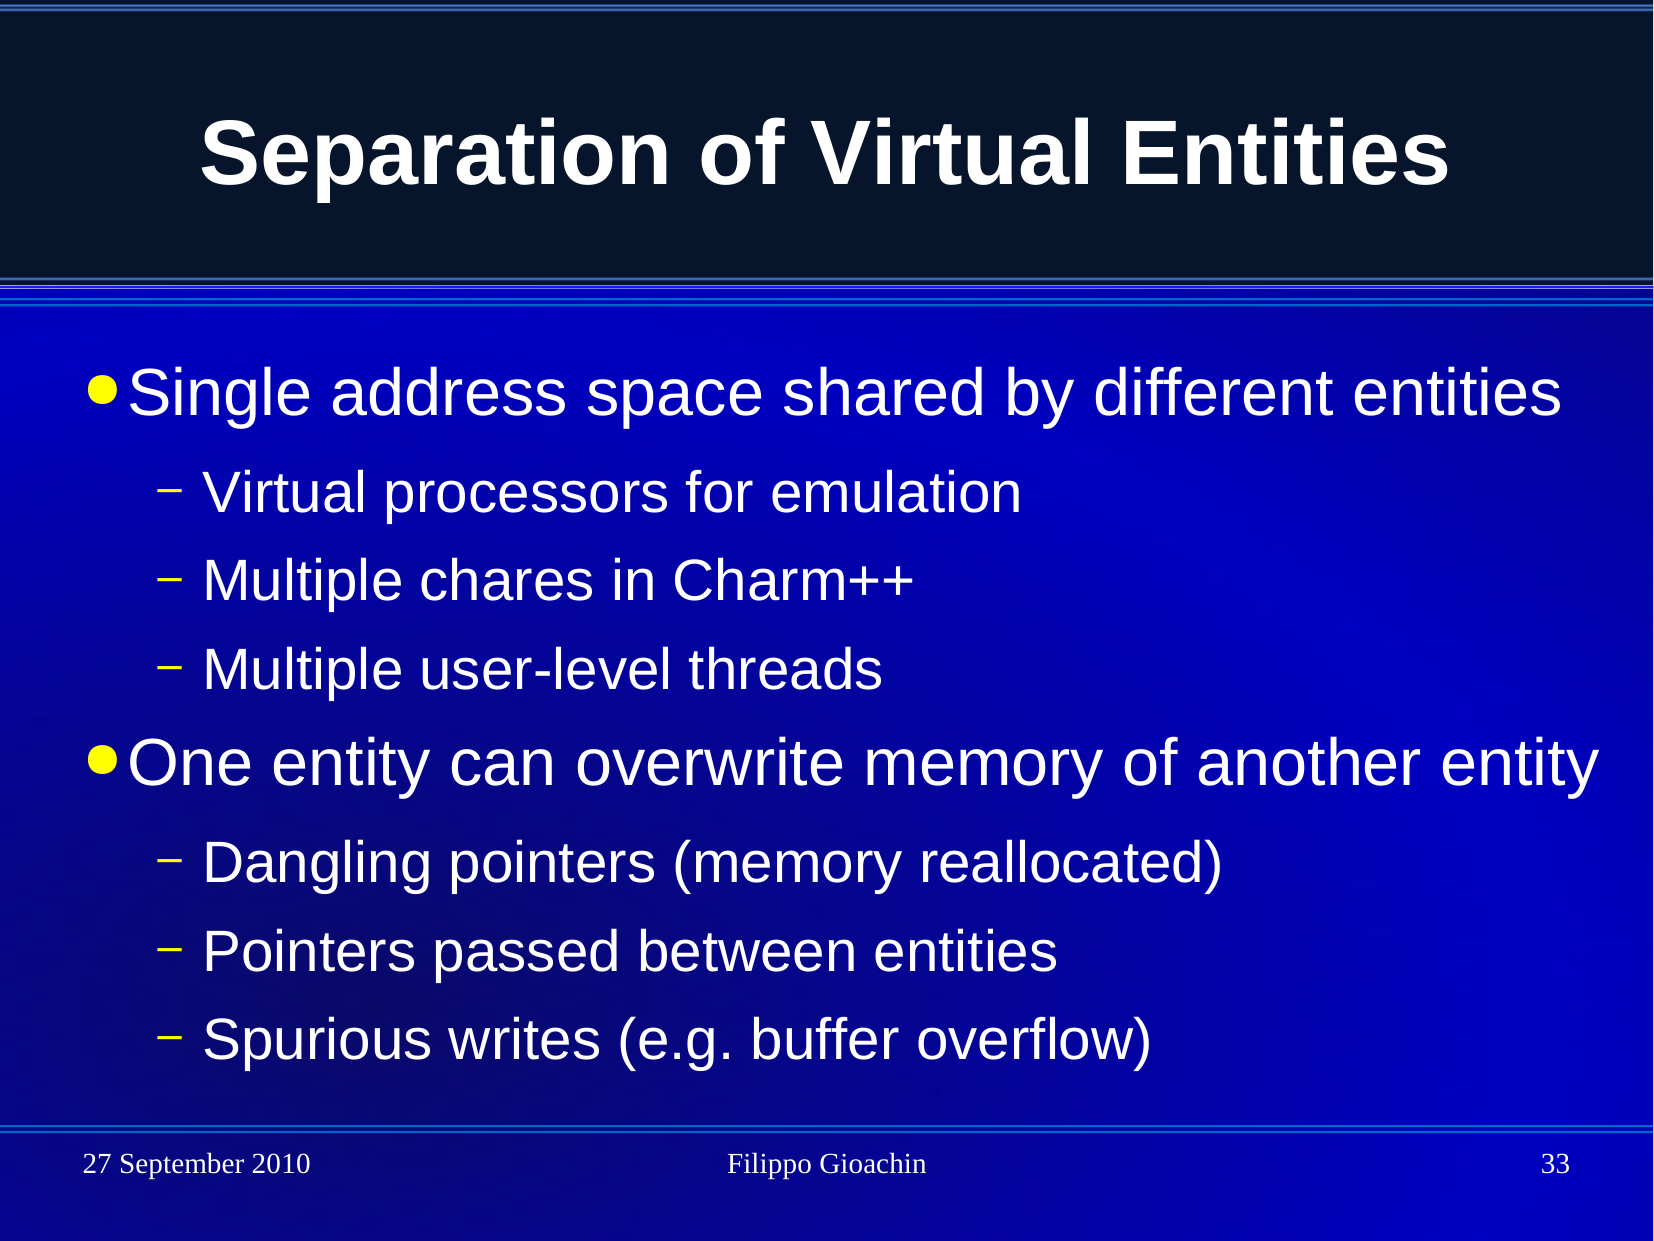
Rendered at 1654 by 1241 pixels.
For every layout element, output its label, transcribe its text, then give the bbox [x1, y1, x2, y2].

picture [0, 307, 1654, 1125]
list Single address space shared by different entities Virtual processors for emulation Multiple chares in Charm++ Multiple user-level threads One entity can overwrite memory of another entity Dangling pointers (memory reallocated) Pointers passed between entities Spurious writes (e.g. buffer overflow) [82, 355, 1612, 1174]
picture [0, 1134, 1654, 1241]
picture [0, 289, 1654, 298]
title Separation of Virtual Entities [82, 49, 1571, 257]
picture [0, 0, 1654, 285]
